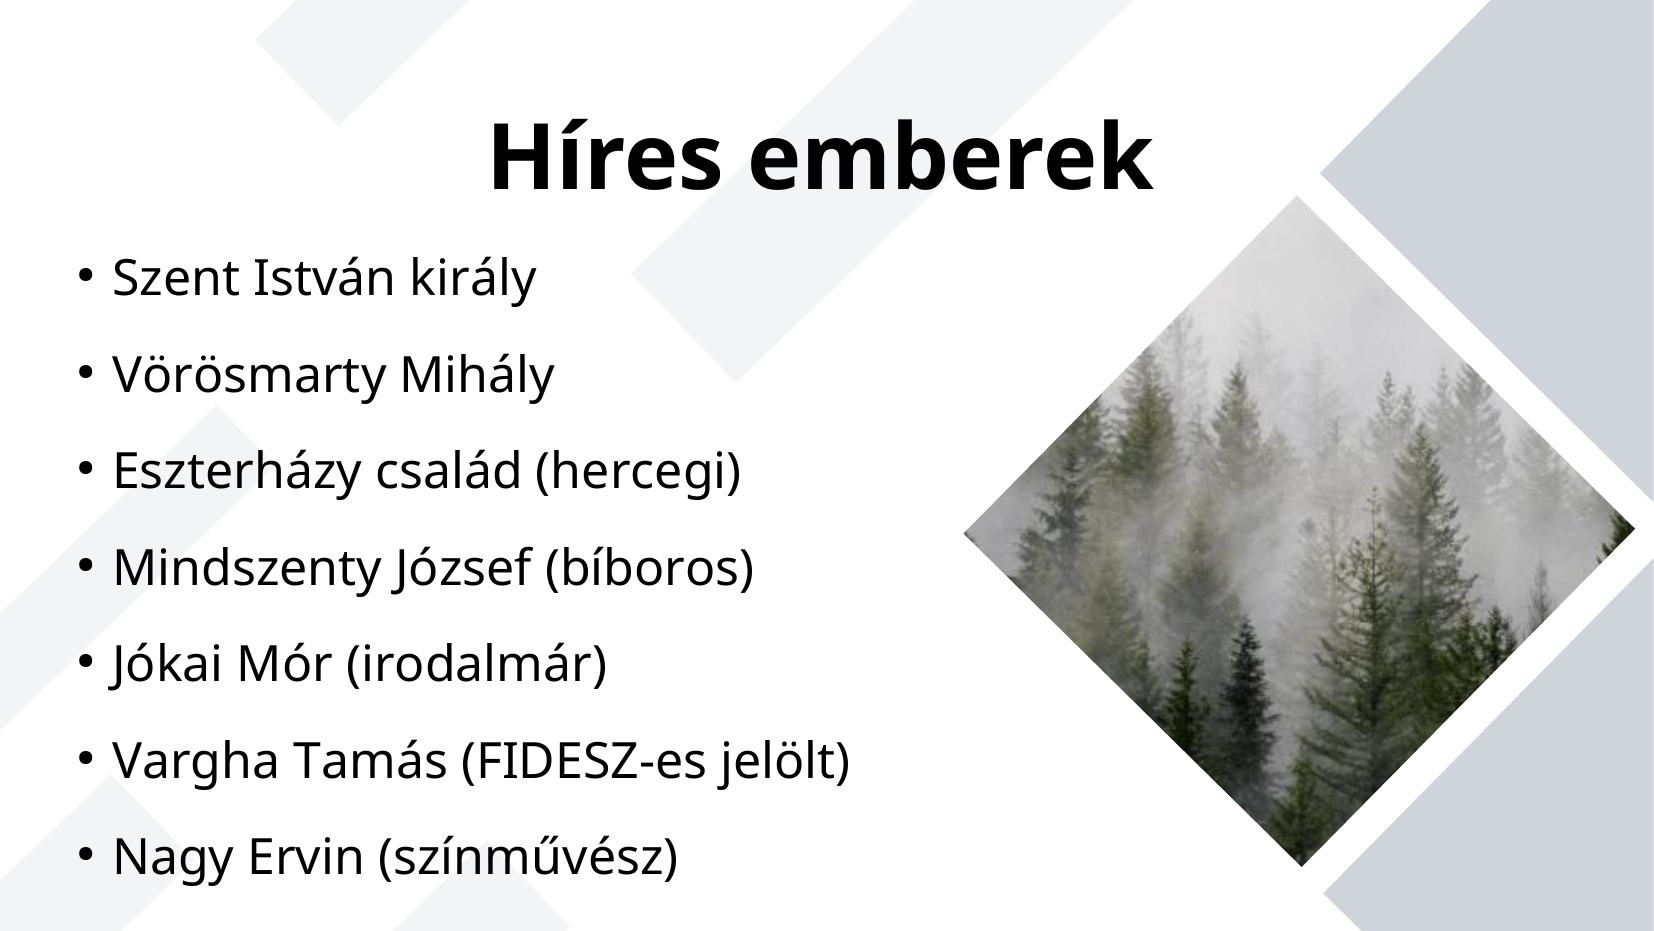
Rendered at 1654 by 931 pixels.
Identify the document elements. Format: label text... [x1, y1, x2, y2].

list Szent István király Vörösmarty Mihály Eszterházy család (hercegi) Mindszenty József (bíboros) Jókai Mór (irodalmár) Vargha Tamás (FIDESZ-es jelölt) Nagy Ervin (színművész) [76, 232, 1088, 890]
title Híres emberek [76, 76, 1565, 233]
text_box [1088, 233, 1636, 867]
